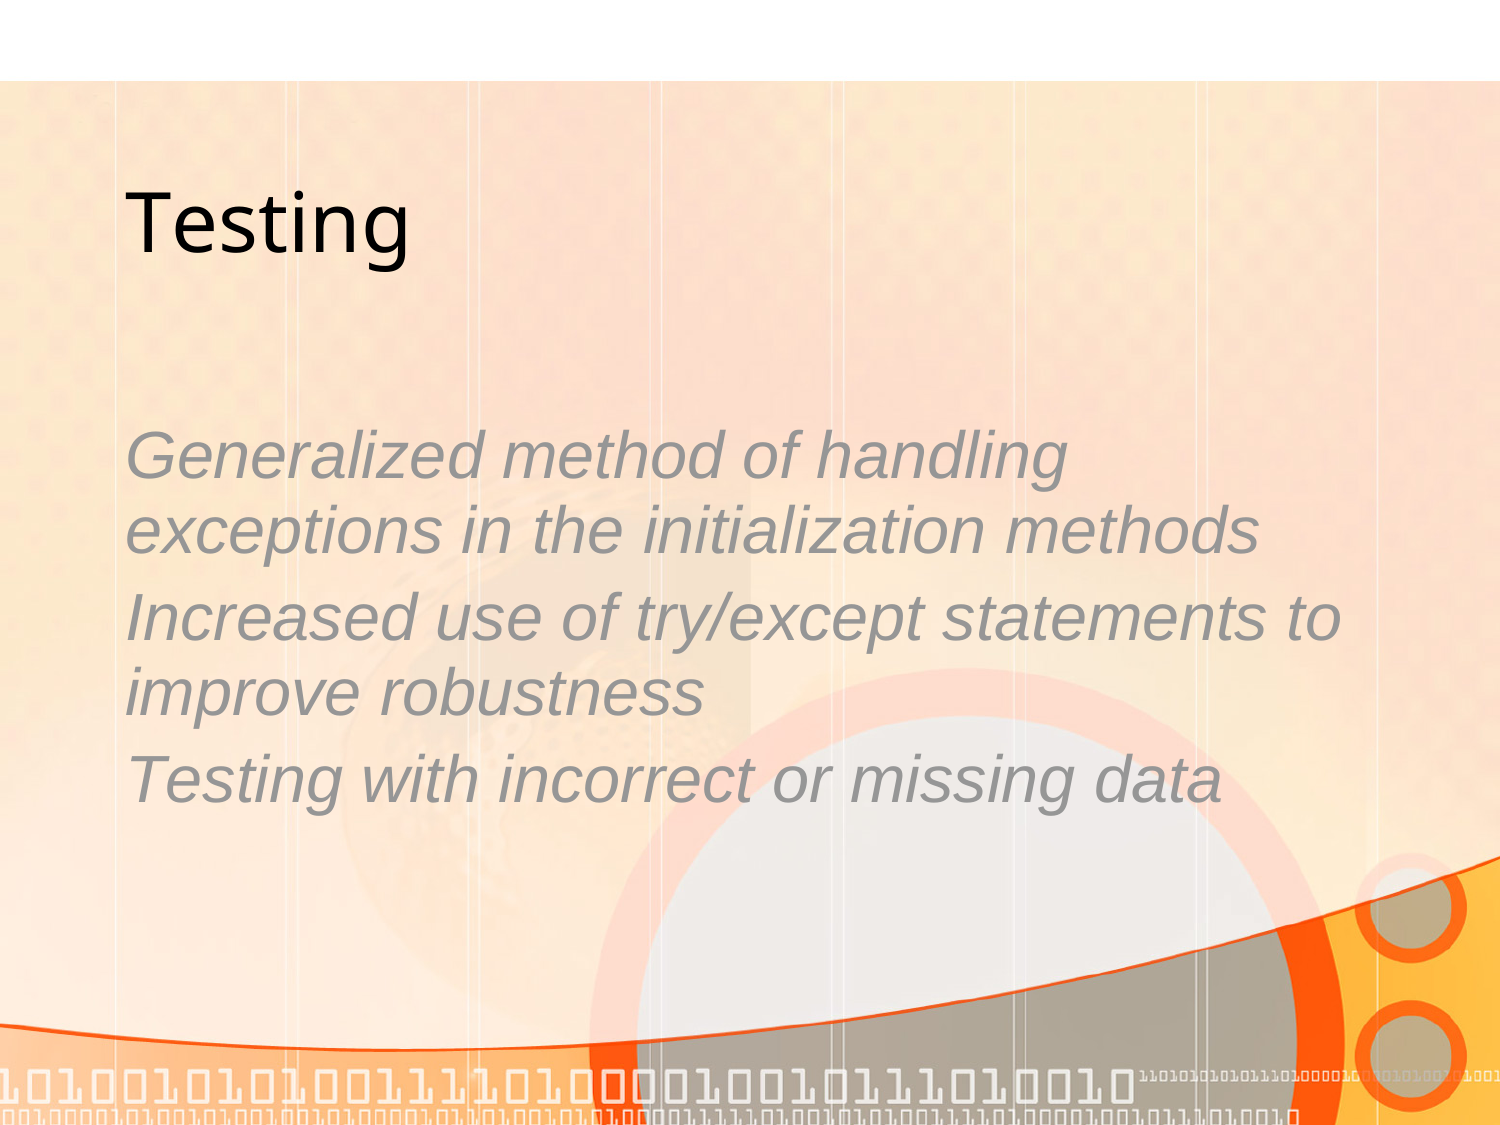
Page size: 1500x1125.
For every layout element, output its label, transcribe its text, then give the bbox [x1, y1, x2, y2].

subtitle Generalized method of handling exceptions in the initialization methods Increased use of try/except statements to improve robustness Testing with incorrect or missing data [125, 299, 1388, 936]
picture [0, 0, 1500, 1125]
title Testing [125, 119, 1463, 321]
